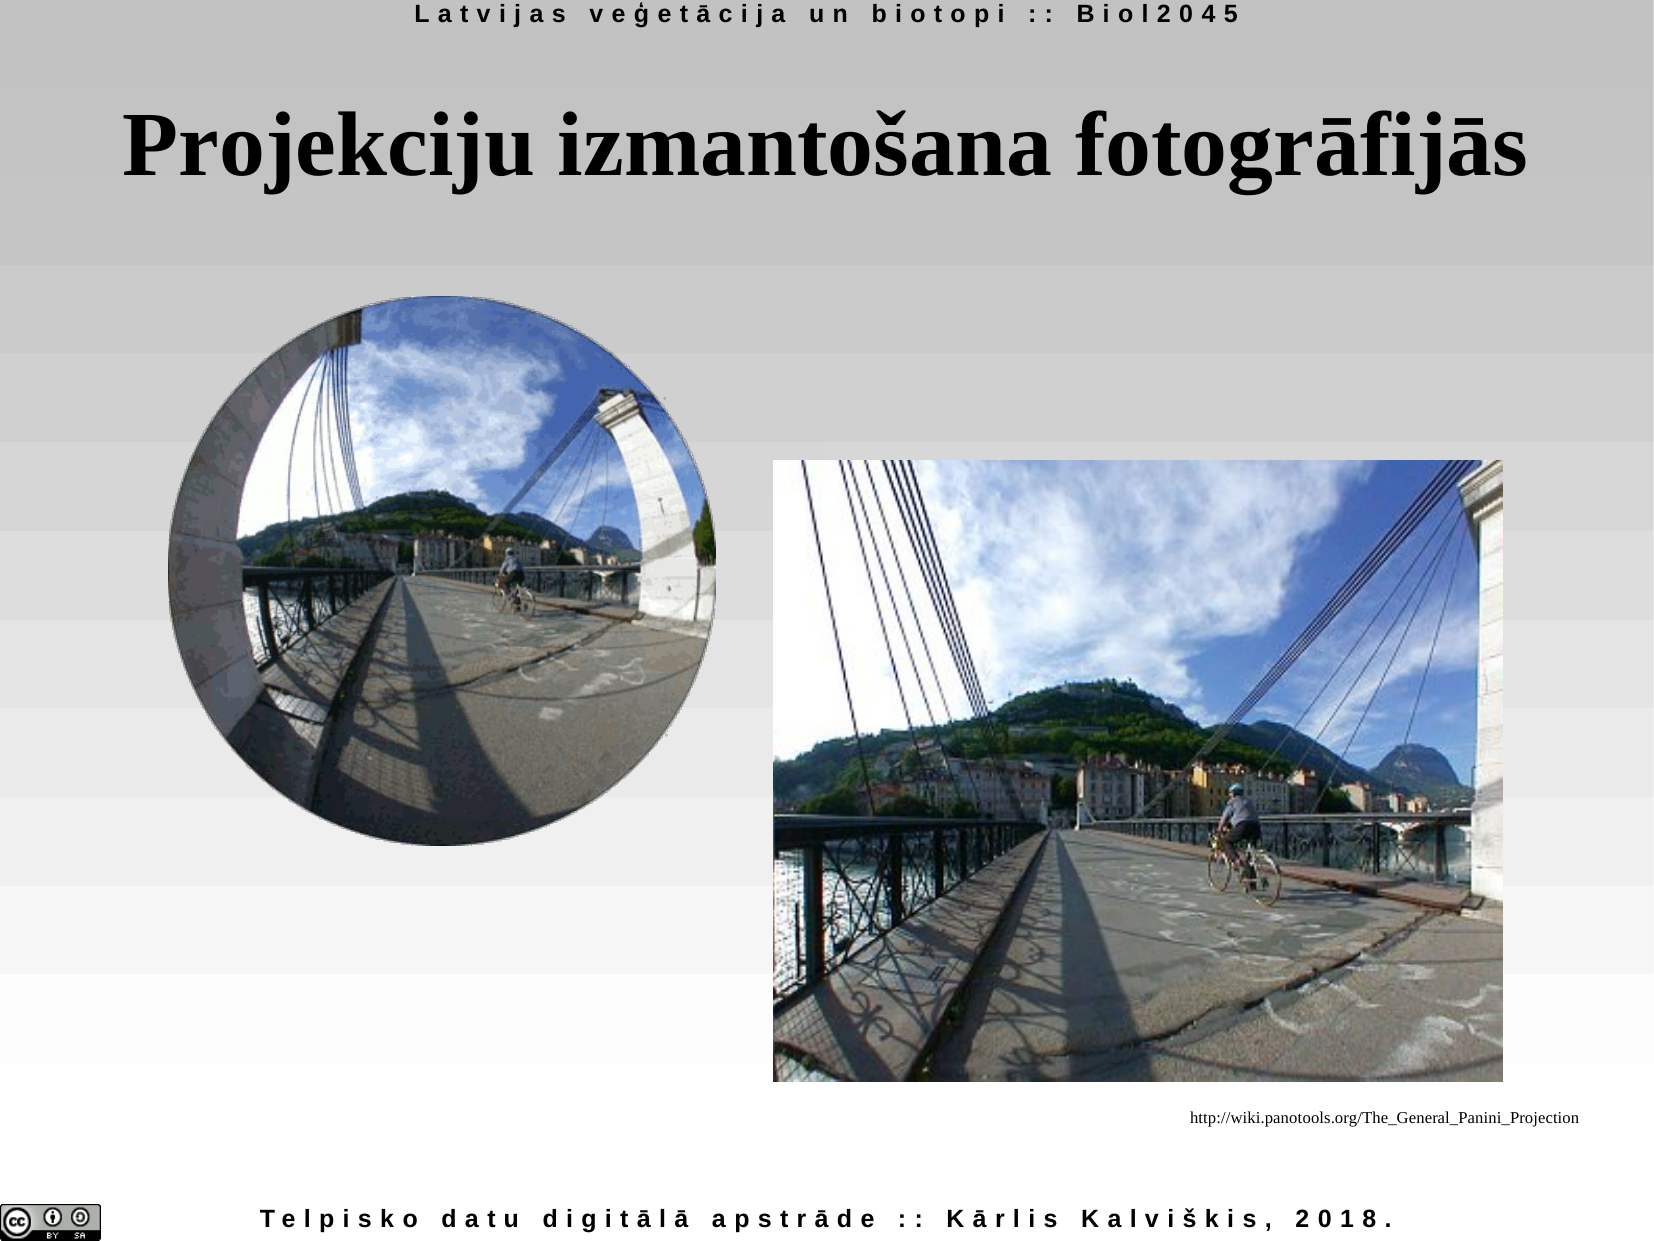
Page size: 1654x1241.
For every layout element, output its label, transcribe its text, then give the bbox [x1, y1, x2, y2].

title Projekciju izmantošana fotogrāfijās [0, 1, 1654, 287]
text_box http://wiki.panotools.org/The_General_Panini_Projection [1190, 1108, 1581, 1123]
picture [0, 287, 1654, 1241]
